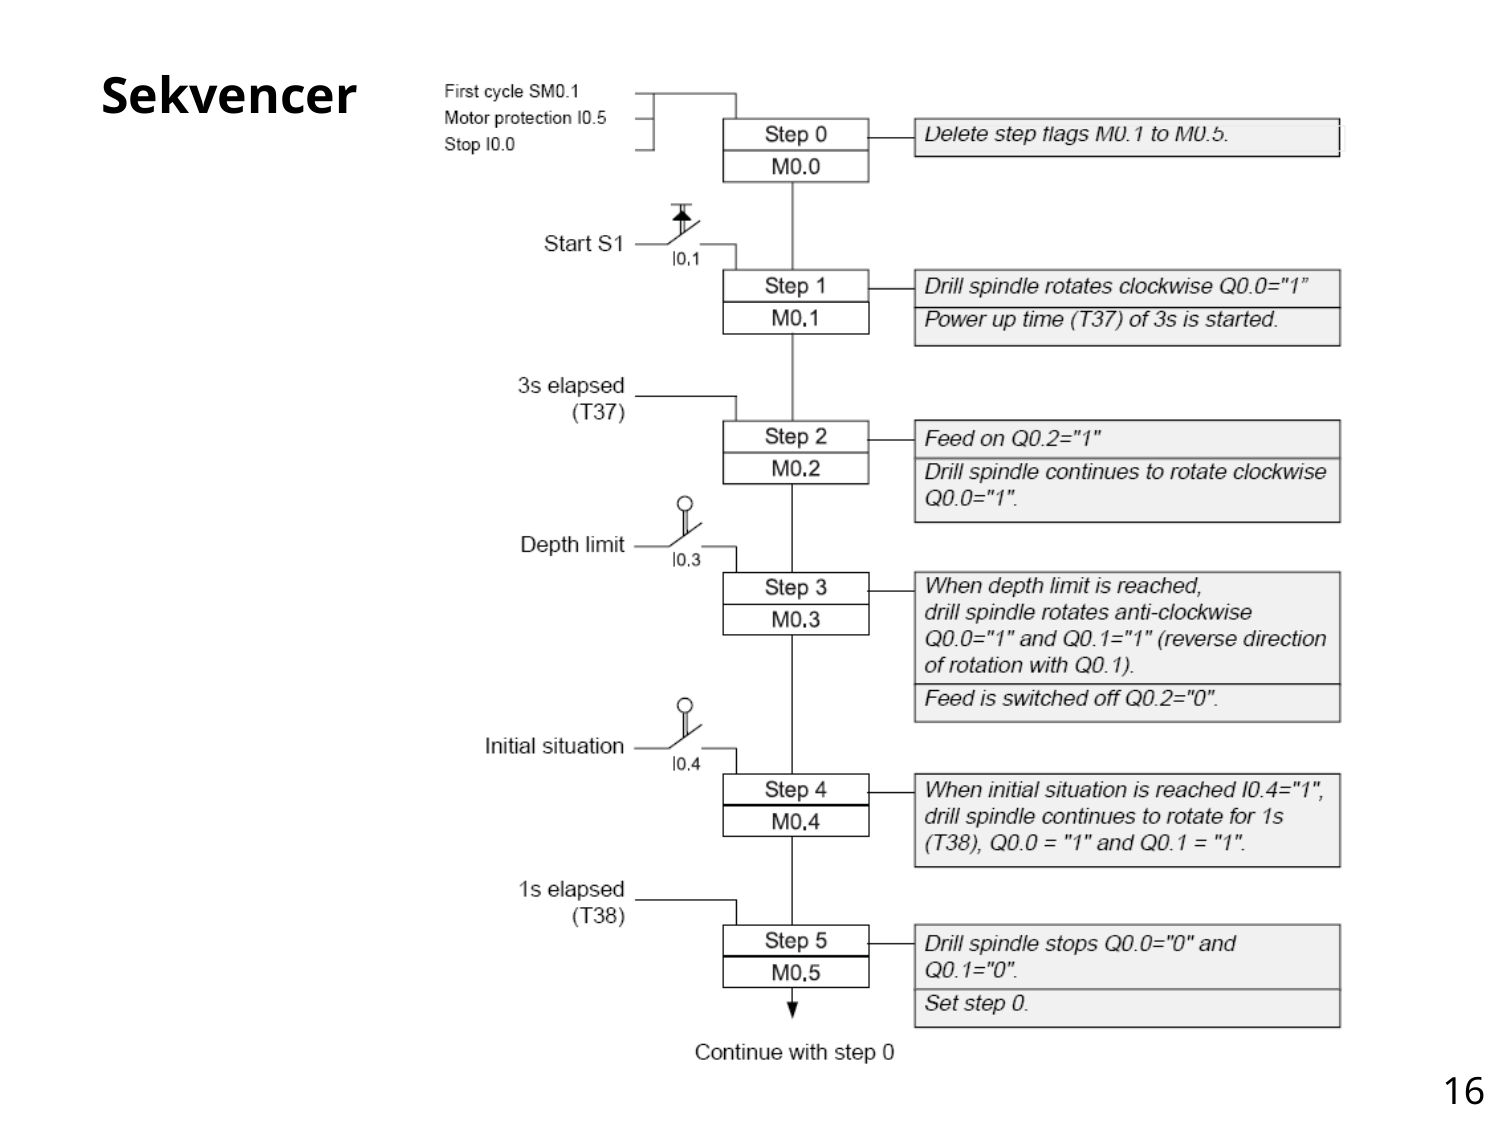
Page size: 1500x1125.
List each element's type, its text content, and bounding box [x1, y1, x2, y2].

text_box Sekvencer [86, 55, 374, 131]
picture [435, 75, 1367, 1089]
